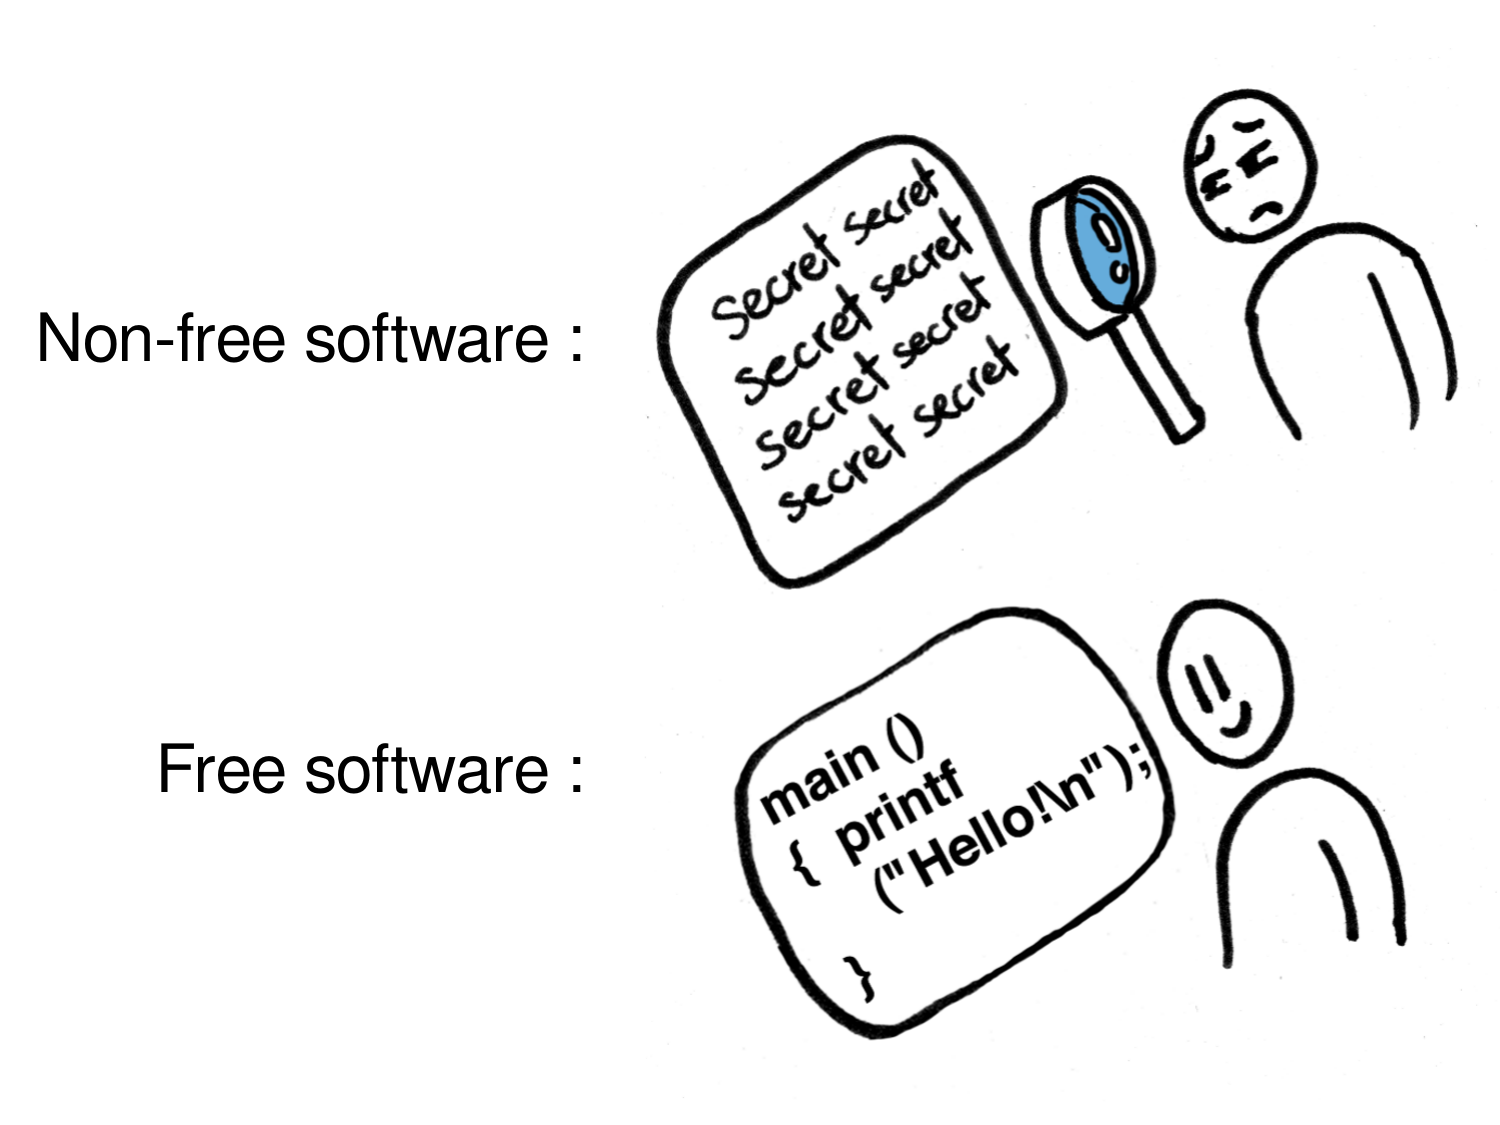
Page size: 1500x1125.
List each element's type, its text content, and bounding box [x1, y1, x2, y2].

text_box Non-free software : [0, 224, 601, 461]
picture [644, 22, 1500, 1103]
text_box Free software : [0, 637, 601, 910]
